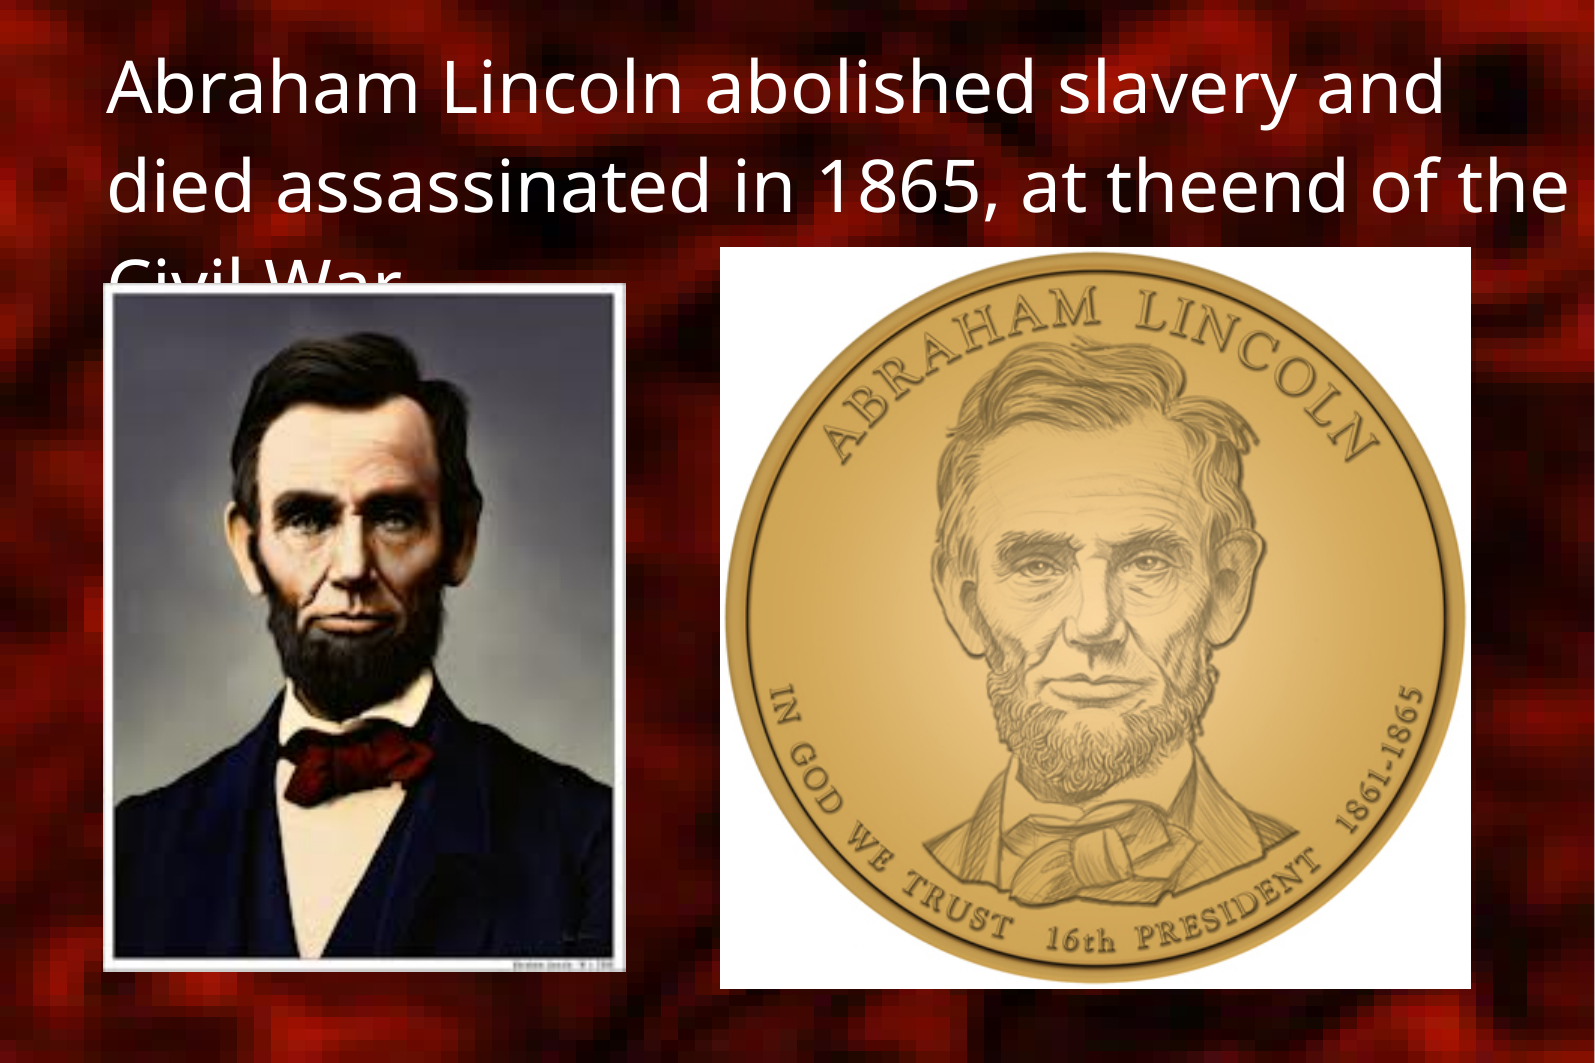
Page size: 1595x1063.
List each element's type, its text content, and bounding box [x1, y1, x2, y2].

picture [0, 0, 1595, 1063]
list Abraham Lincoln abolished slavery and died assassinated in 1865, at theend of the Civil War. [35, 35, 1589, 737]
